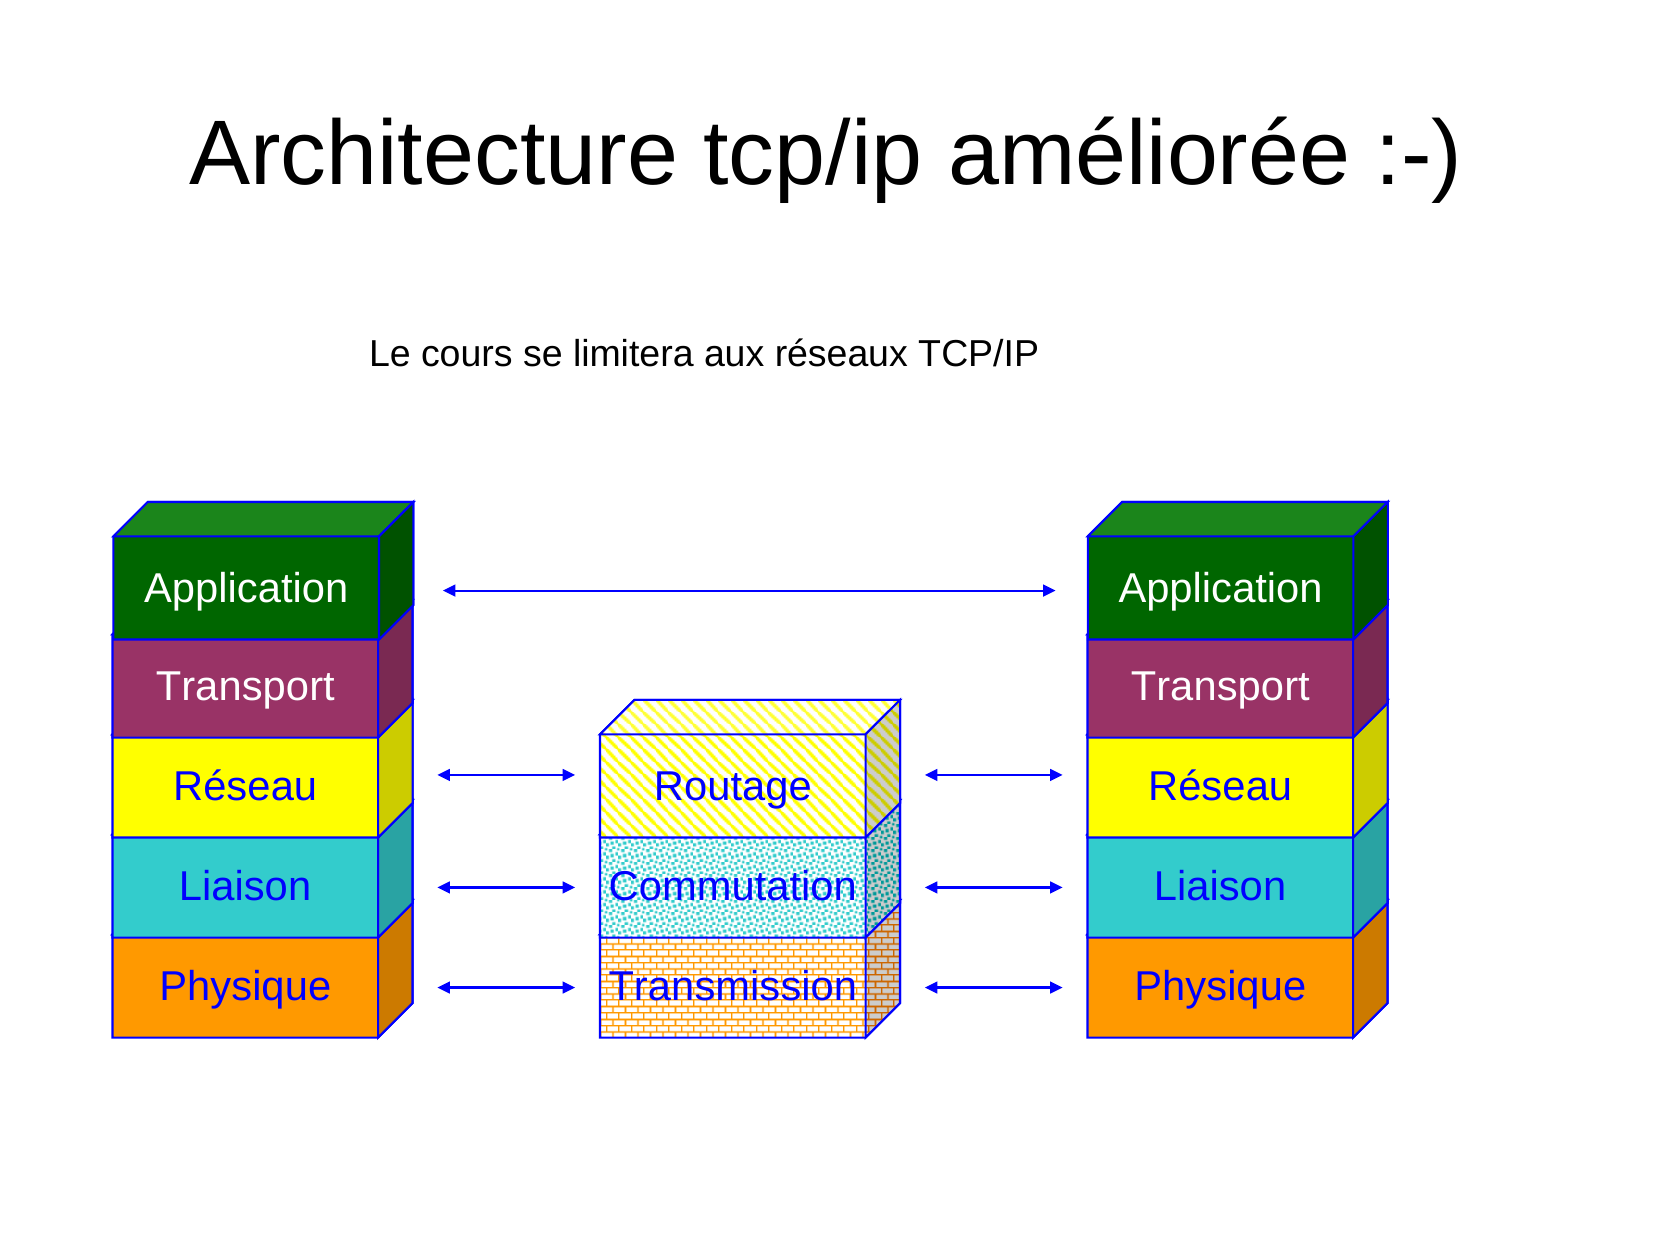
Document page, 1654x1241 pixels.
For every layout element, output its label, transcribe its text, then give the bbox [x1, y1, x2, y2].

text_box Physique [112, 938, 378, 1038]
text_box Commutation [600, 838, 865, 938]
text_box Transport [112, 635, 378, 738]
text_box Application [113, 537, 379, 640]
text_box Réseau [1087, 738, 1353, 838]
text_box Réseau [112, 738, 378, 838]
text_box 152.81.144.15 [113, 501, 413, 537]
text_box Transmission [600, 938, 865, 1038]
text_box 152.81.1.10 [1087, 501, 1387, 537]
text_box Liaison [112, 838, 378, 938]
text_box Le cours se limitera aux réseaux TCP/IP [354, 324, 1054, 382]
title Architecture tcp/ip améliorée :-) [82, 49, 1571, 257]
text_box Liaison [1087, 838, 1353, 938]
text_box Routage [600, 735, 865, 838]
text_box 152.81.37.18 [600, 699, 899, 735]
text_box Transport [1087, 640, 1353, 738]
text_box Application [1087, 537, 1353, 640]
text_box Physique [1087, 938, 1353, 1038]
